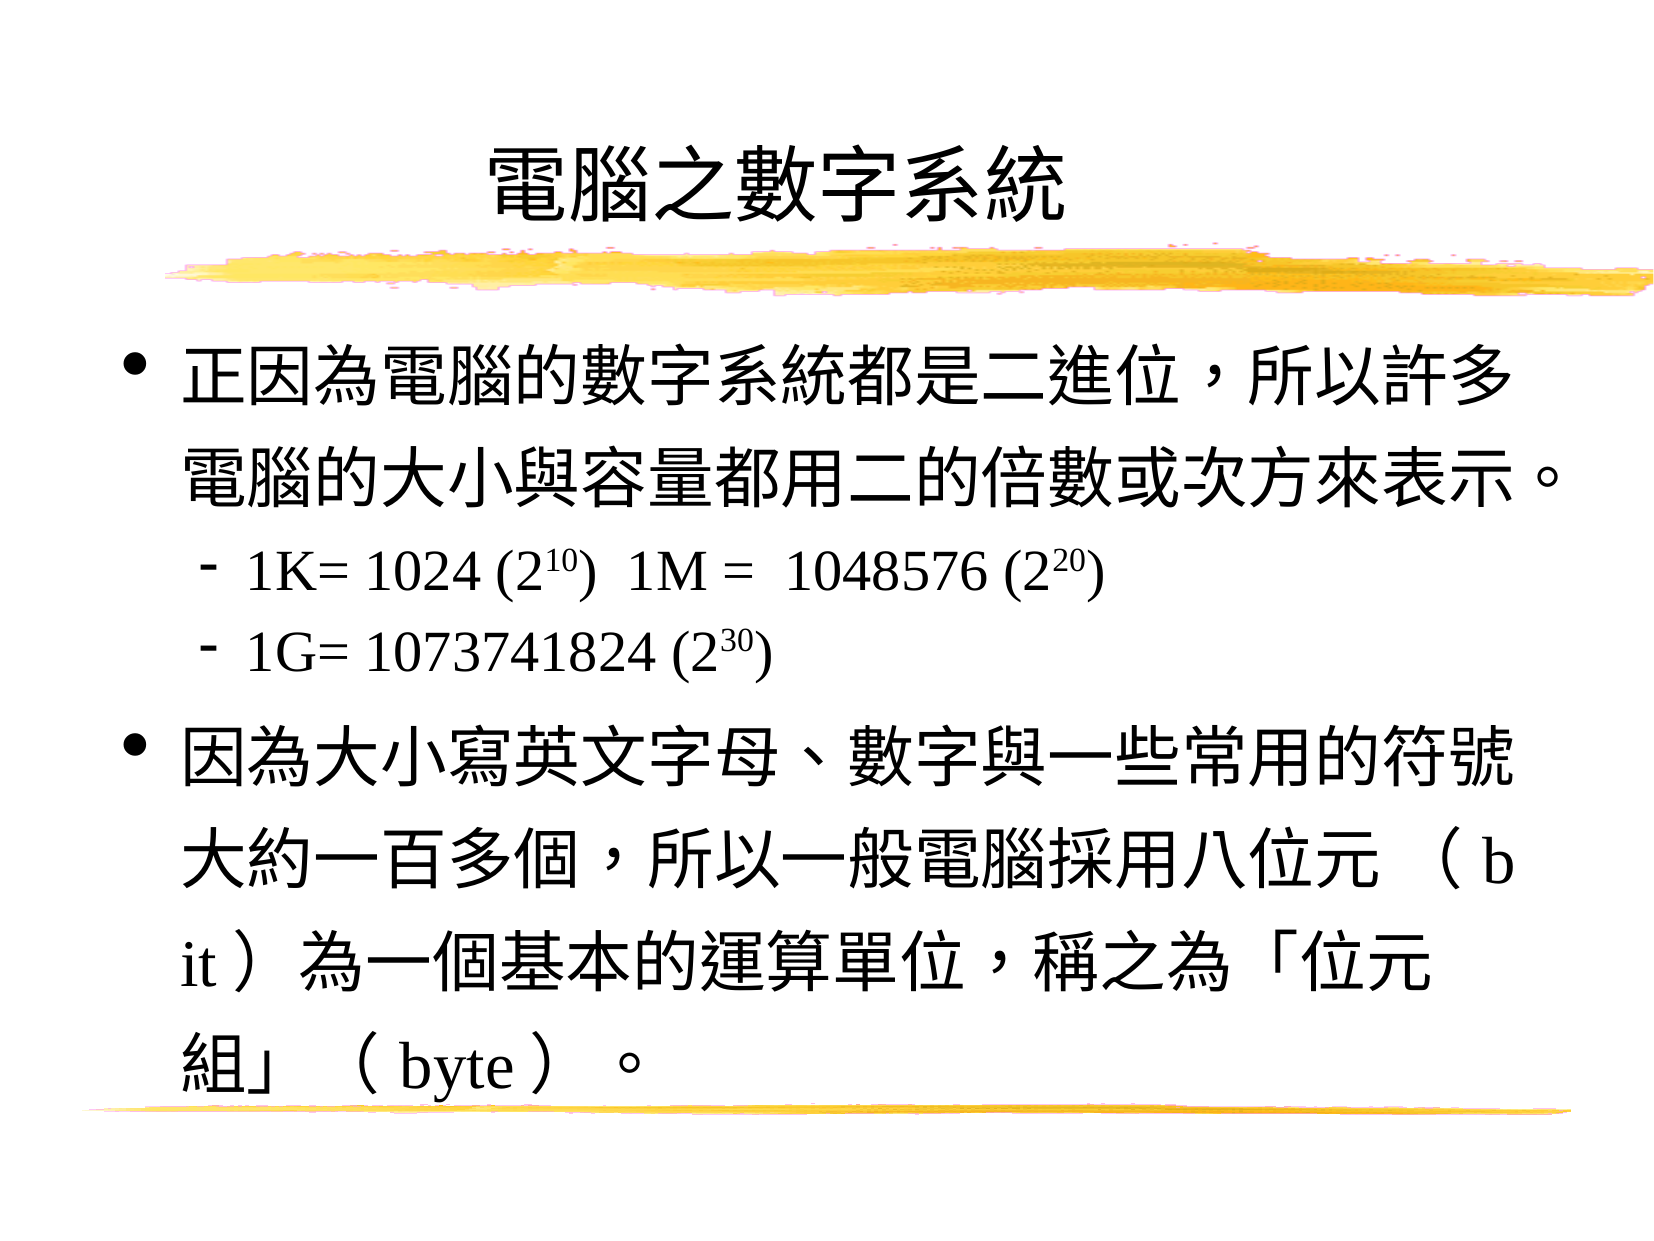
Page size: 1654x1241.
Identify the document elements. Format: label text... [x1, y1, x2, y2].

title 電腦之數字系統 [73, 41, 1479, 249]
picture [82, 1102, 1571, 1117]
picture [165, 237, 1654, 308]
list 正因為電腦的數字系統都是二進位，所以許多電腦的大小與容量都用二的倍數或次方來表示。 1K= 1024 (210) 1M = 1048576 (220) 1G= 1073741824 (230) 因為大小寫英文字母、數字與一些常用的符號大約一百多個，所以一般電腦採用八位元 （bit）為一個基本的運算單位，稱之為「位元組」（byte）。 [124, 316, 1530, 1061]
